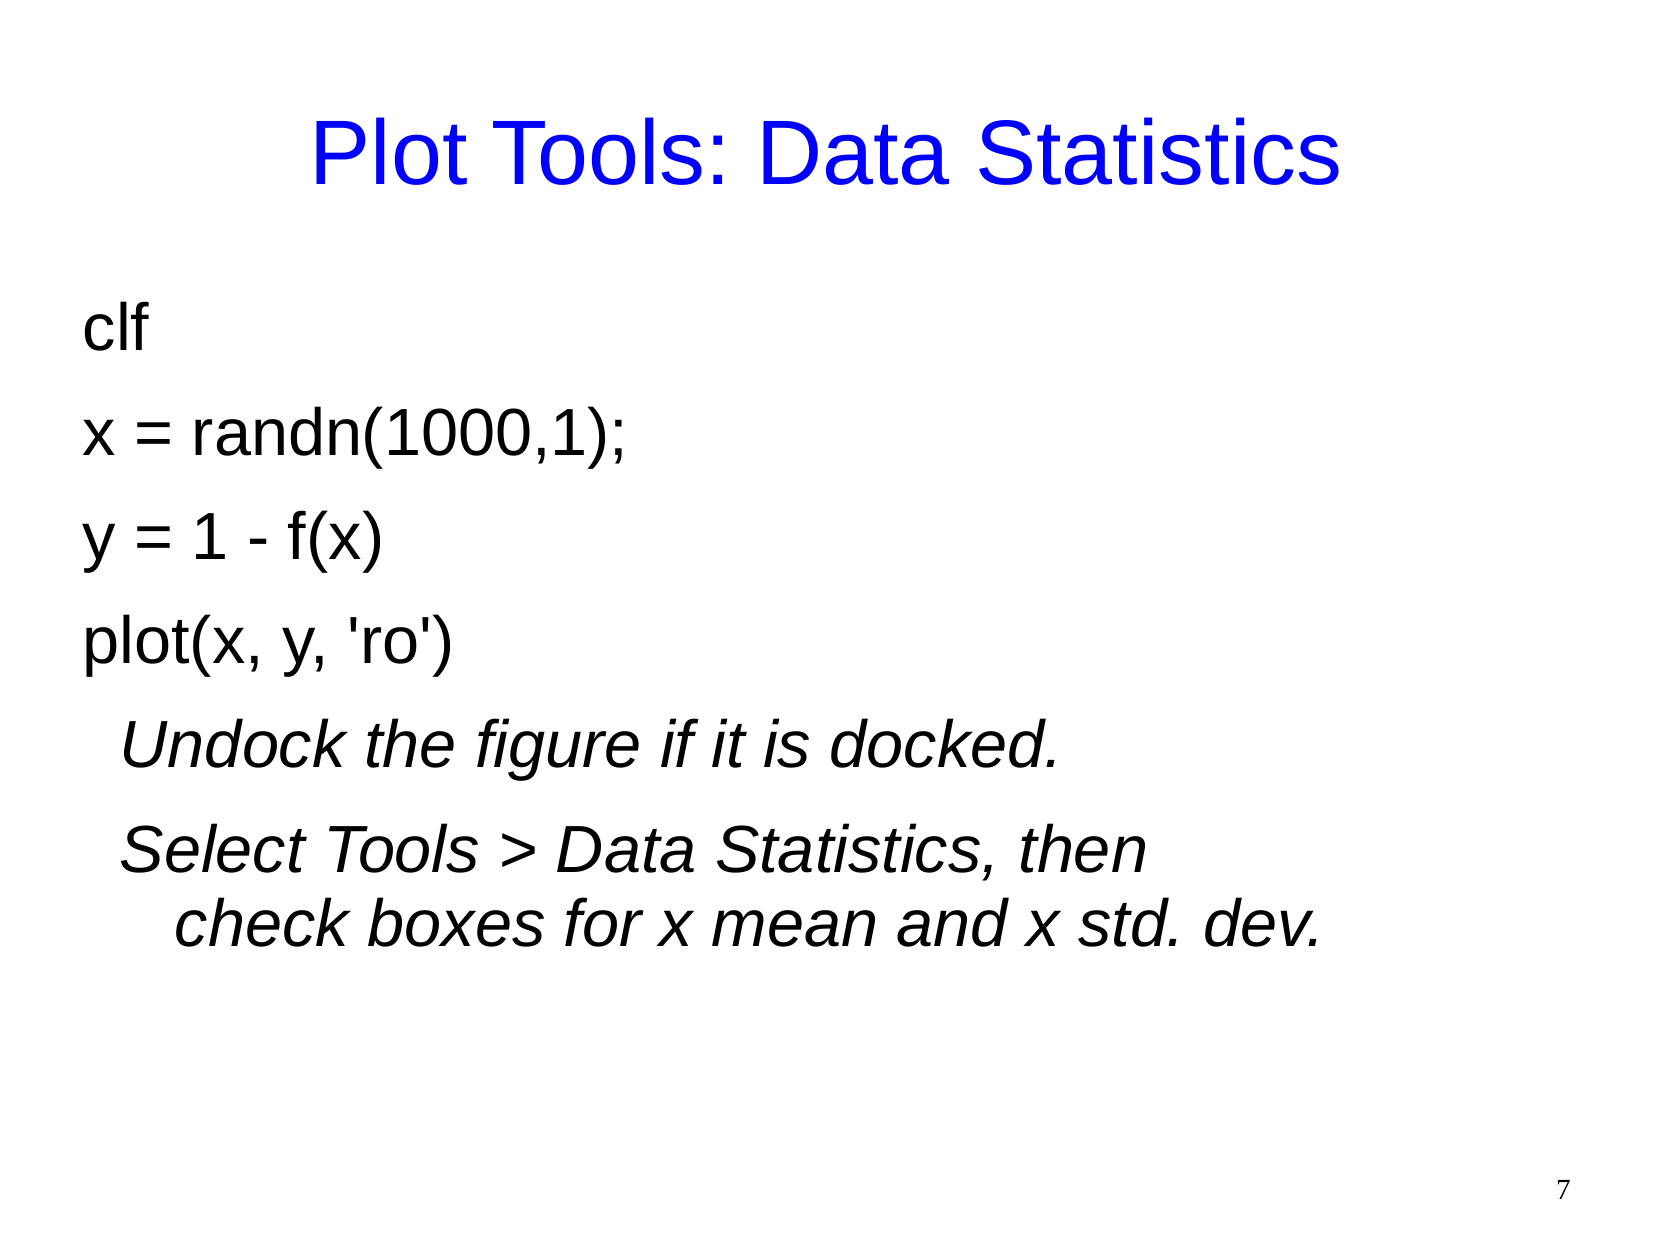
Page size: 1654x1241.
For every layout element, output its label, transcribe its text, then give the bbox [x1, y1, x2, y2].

title Plot Tools: Data Statistics [82, 56, 1571, 250]
list clf x = randn(1000,1); y = 1 - f(x) plot(x, y, 'ro') Undock the figure if it is docked. Select Tools > Data Statistics, then check boxes for x mean and x std. dev. [82, 290, 1571, 1094]
